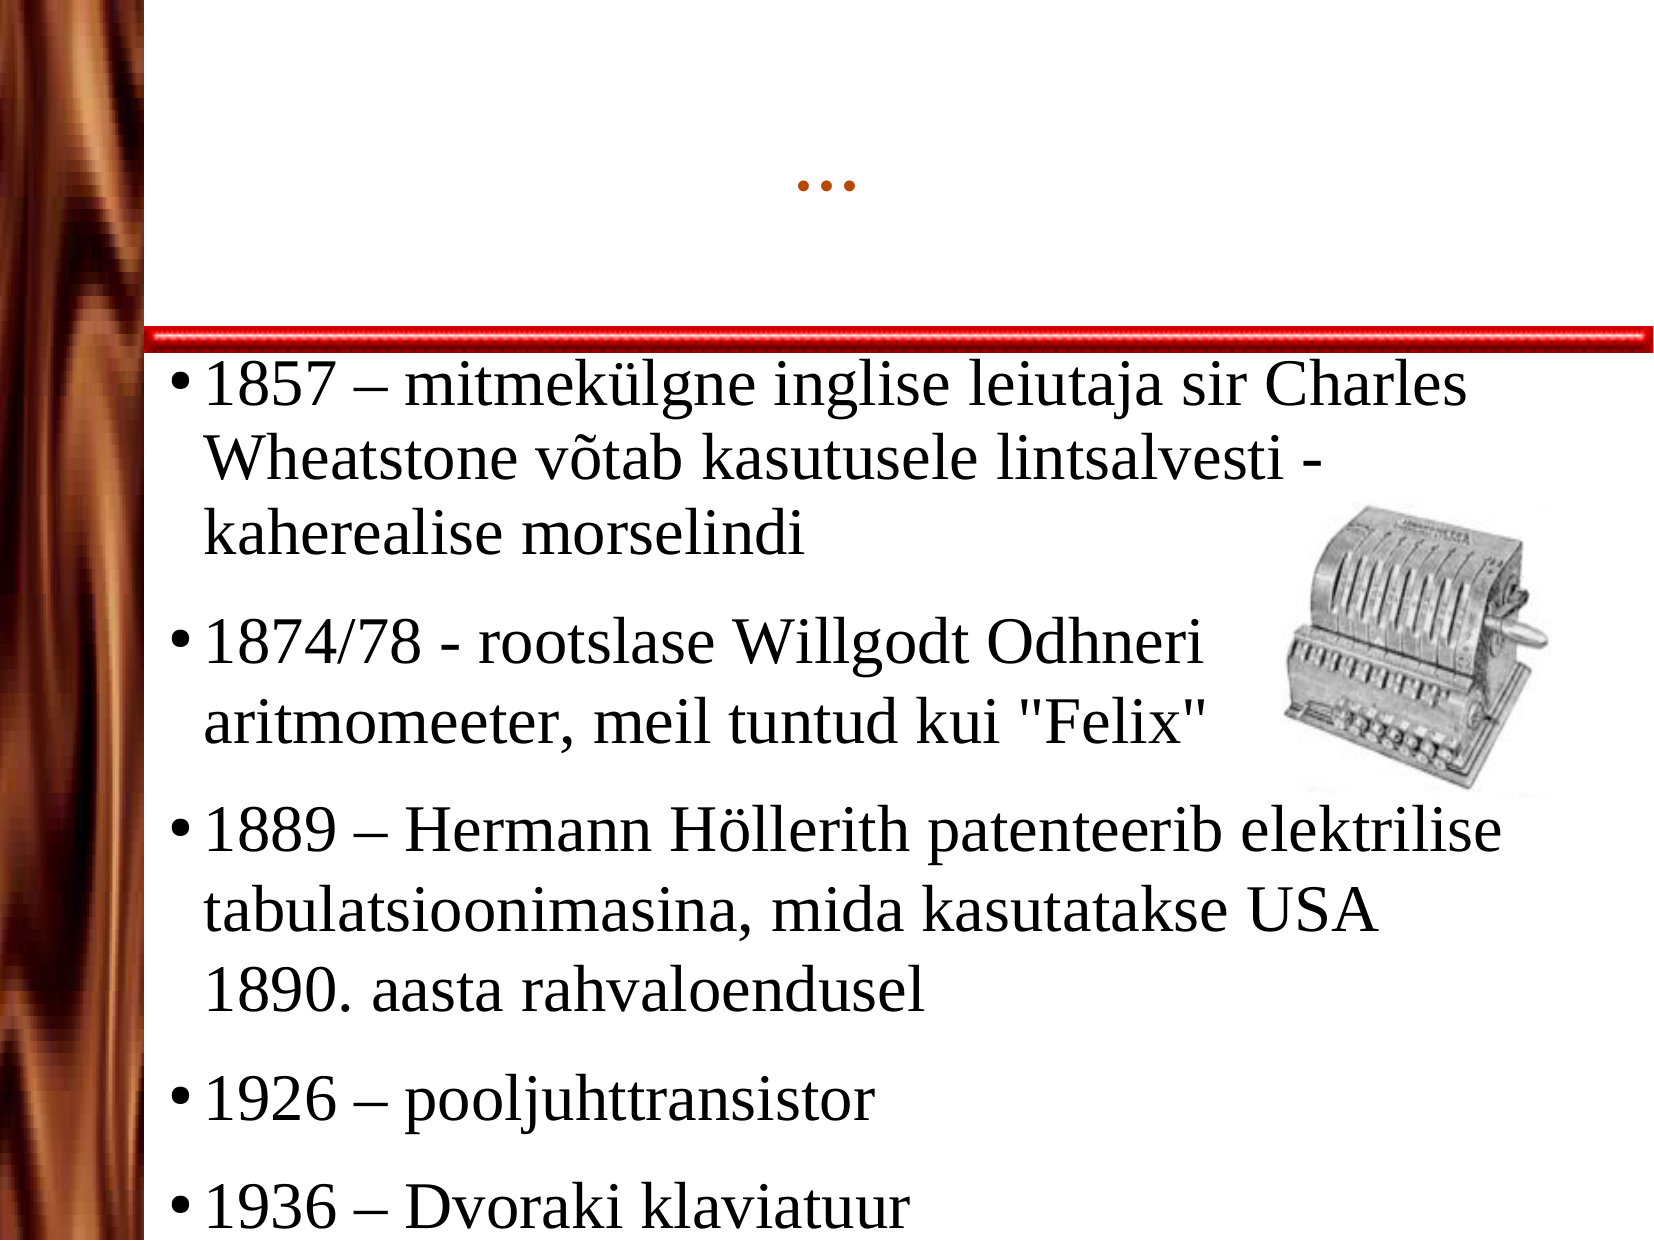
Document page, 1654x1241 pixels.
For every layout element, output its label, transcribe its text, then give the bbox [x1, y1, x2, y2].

picture [0, 0, 1654, 1240]
list 1857 – mitmekülgne inglise leiutaja sir Charles Wheatstone võtab kasutusele lintsalvesti - kaherealise morselindi 1874/78 - rootslase Willgodt Odhneri aritmomeeter, meil tuntud kui "Felix" 1889 – Hermann Höllerith patenteerib elektrilise tabulatsioonimasina, mida kasutatakse USA 1890. aasta rahvaloendusel 1926 – pooljuhttransistor 1936 – Dvoraki klaviatuur [133, 344, 1545, 1241]
title ... [121, 100, 1533, 312]
picture [1240, 501, 1595, 798]
